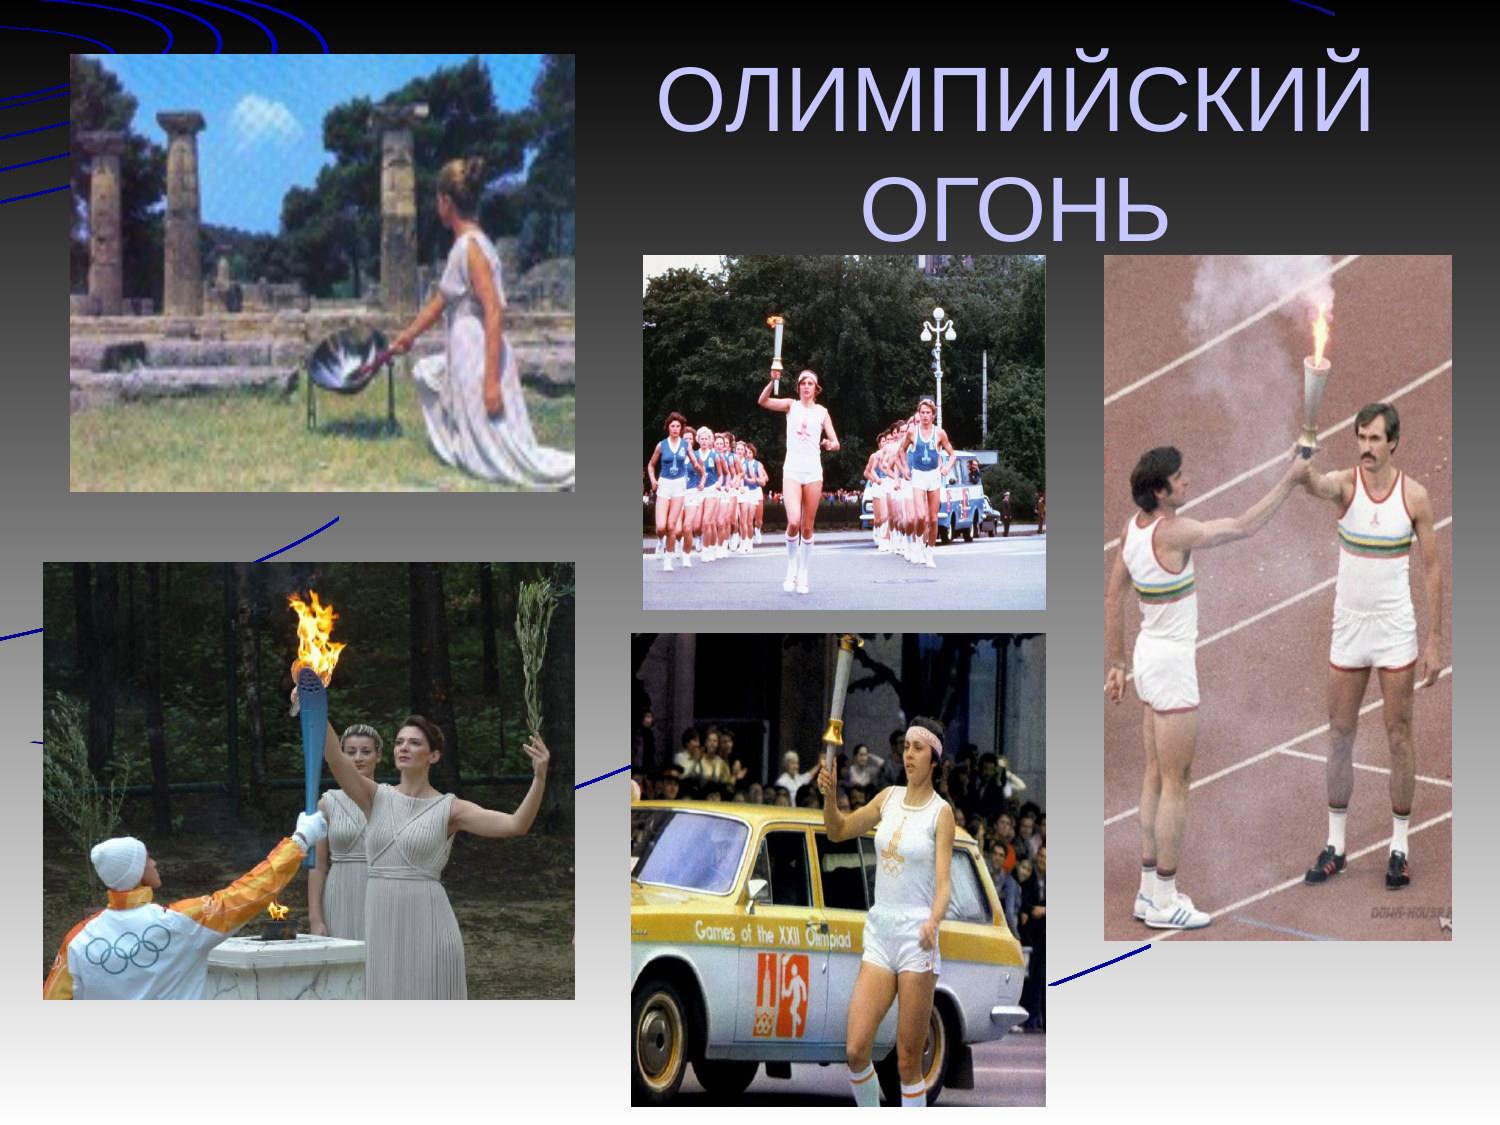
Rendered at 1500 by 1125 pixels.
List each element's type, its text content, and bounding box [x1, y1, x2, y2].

picture [1104, 255, 1452, 941]
picture [70, 54, 575, 492]
title ОЛИМПИЙСКИЙ ОГОНЬ [608, 54, 1425, 268]
picture [643, 255, 1046, 610]
picture [43, 562, 575, 1000]
picture [631, 633, 1046, 1107]
